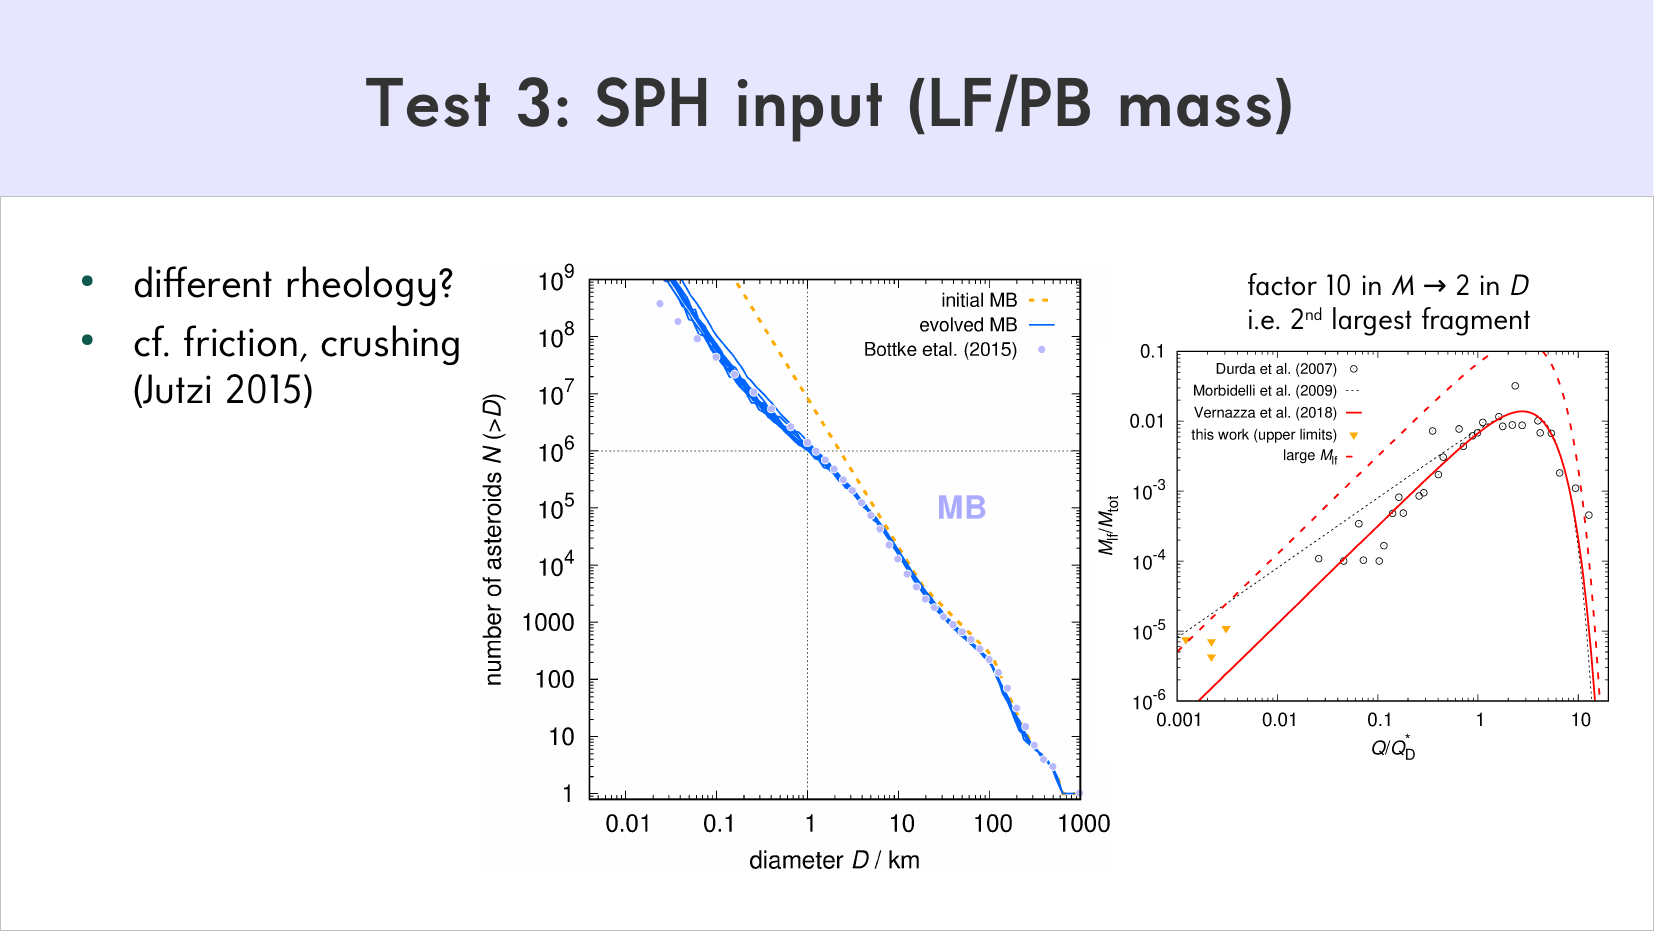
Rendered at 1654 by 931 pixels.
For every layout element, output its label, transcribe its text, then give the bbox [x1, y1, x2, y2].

picture [480, 262, 1622, 872]
title Test 3: SPH input (LF/PB mass) [124, 23, 1537, 179]
text_box factor 10 in M → 2 in D i.e. 2nd largest fragment [1232, 260, 1547, 345]
list different rheology? cf. friction, crushing (Jutzi 2015) [62, 258, 511, 798]
